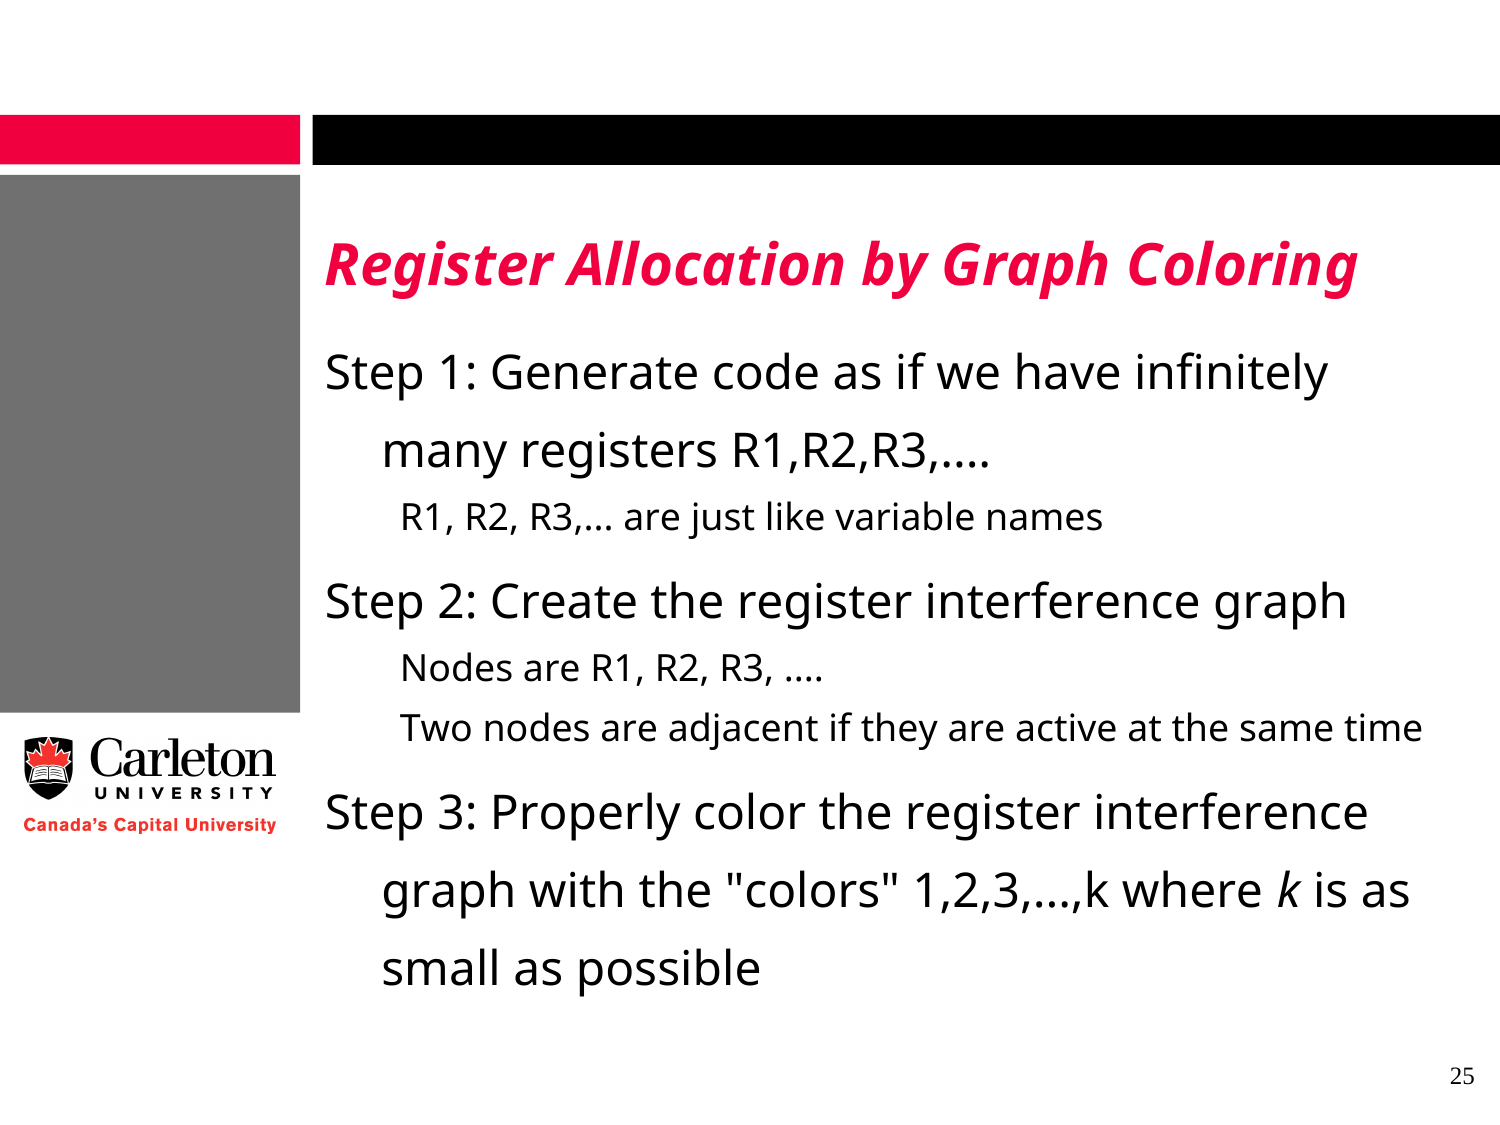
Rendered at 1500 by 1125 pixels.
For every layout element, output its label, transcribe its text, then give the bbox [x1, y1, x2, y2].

title Register Allocation by Graph Coloring [324, 194, 1450, 324]
list Step 1: Generate code as if we have infinitely many registers R1,R2,R3,.... R1, R2, R3,... are just like variable names Step 2: Create the register interference graph Nodes are R1, R2, R3, .... Two nodes are adjacent if they are active at the same time Step 3: Properly color the register interference graph with the "colors" 1,2,3,...,k where k is as small as possible [324, 324, 1450, 1036]
picture [24, 737, 276, 834]
